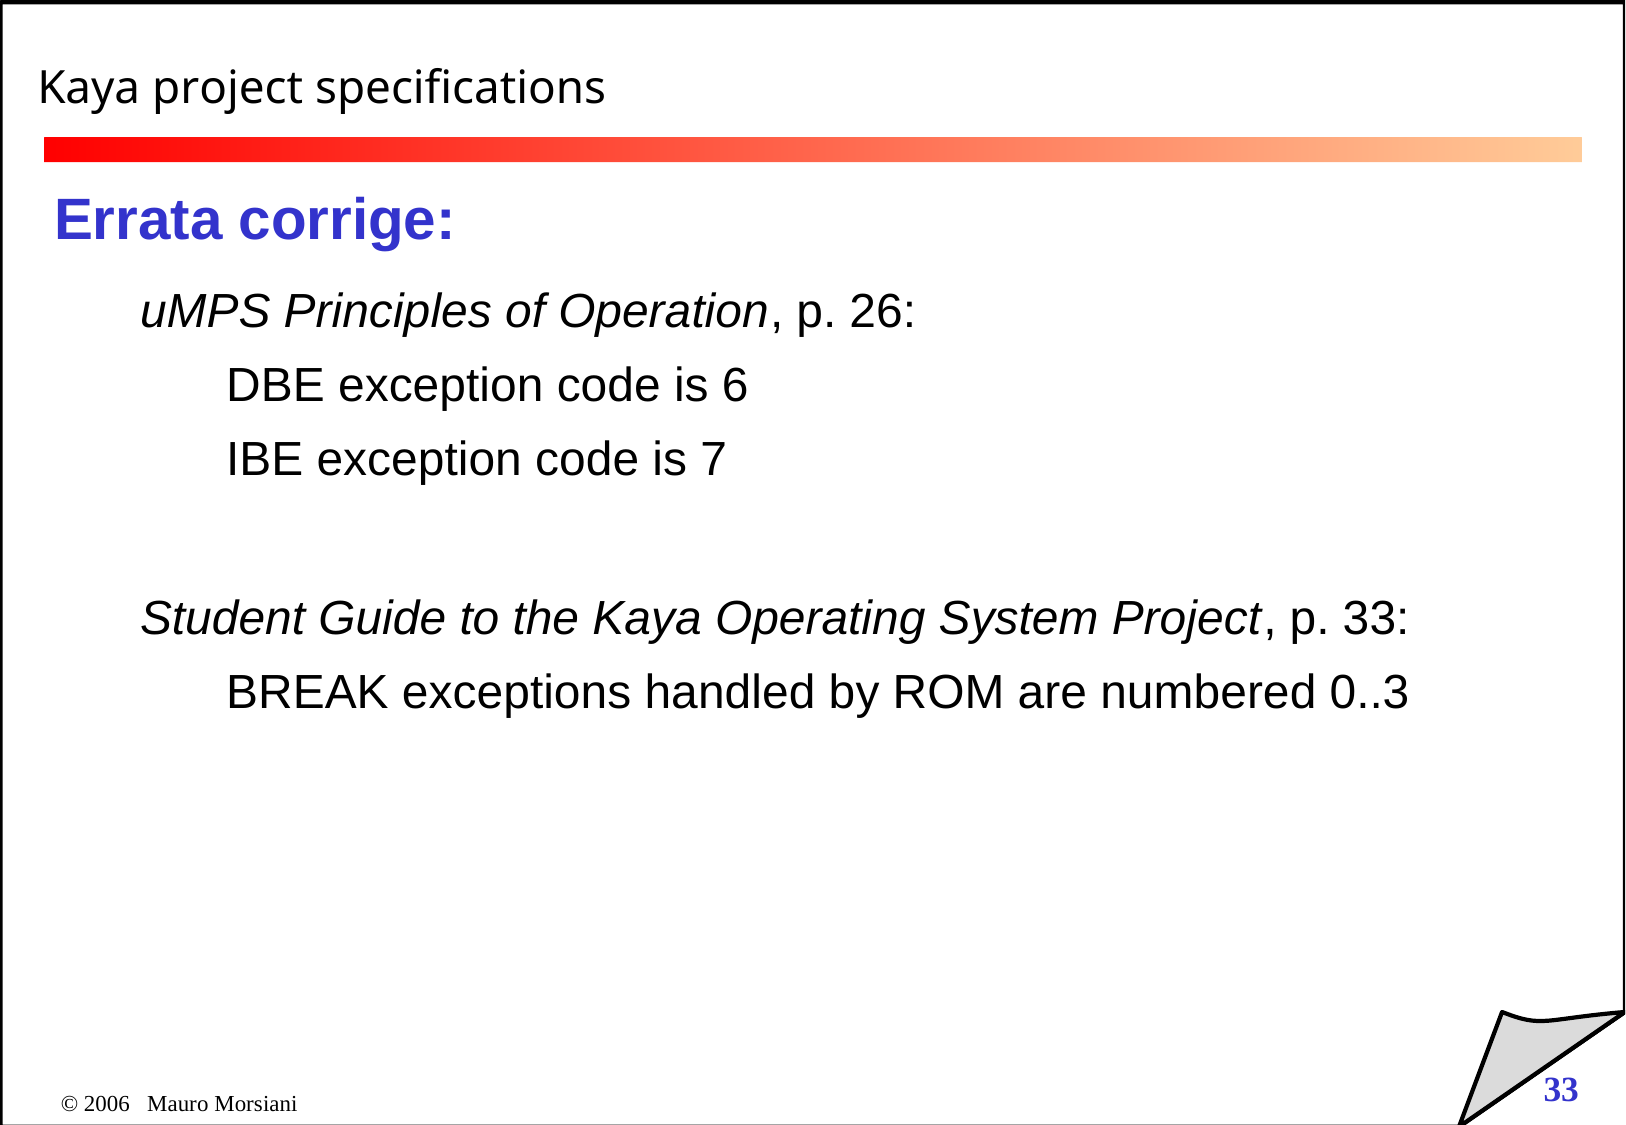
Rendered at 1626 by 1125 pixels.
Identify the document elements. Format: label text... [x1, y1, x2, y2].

title Kaya project specifications [37, 44, 1588, 131]
list Errata corrige: uMPS Principles of Operation, p. 26: DBE exception code is 6 IBE exception code is 7 Student Guide to the Kaya Operating System Project, p. 33: BREAK exceptions handled by ROM are numbered 0..3 [54, 187, 1571, 1096]
